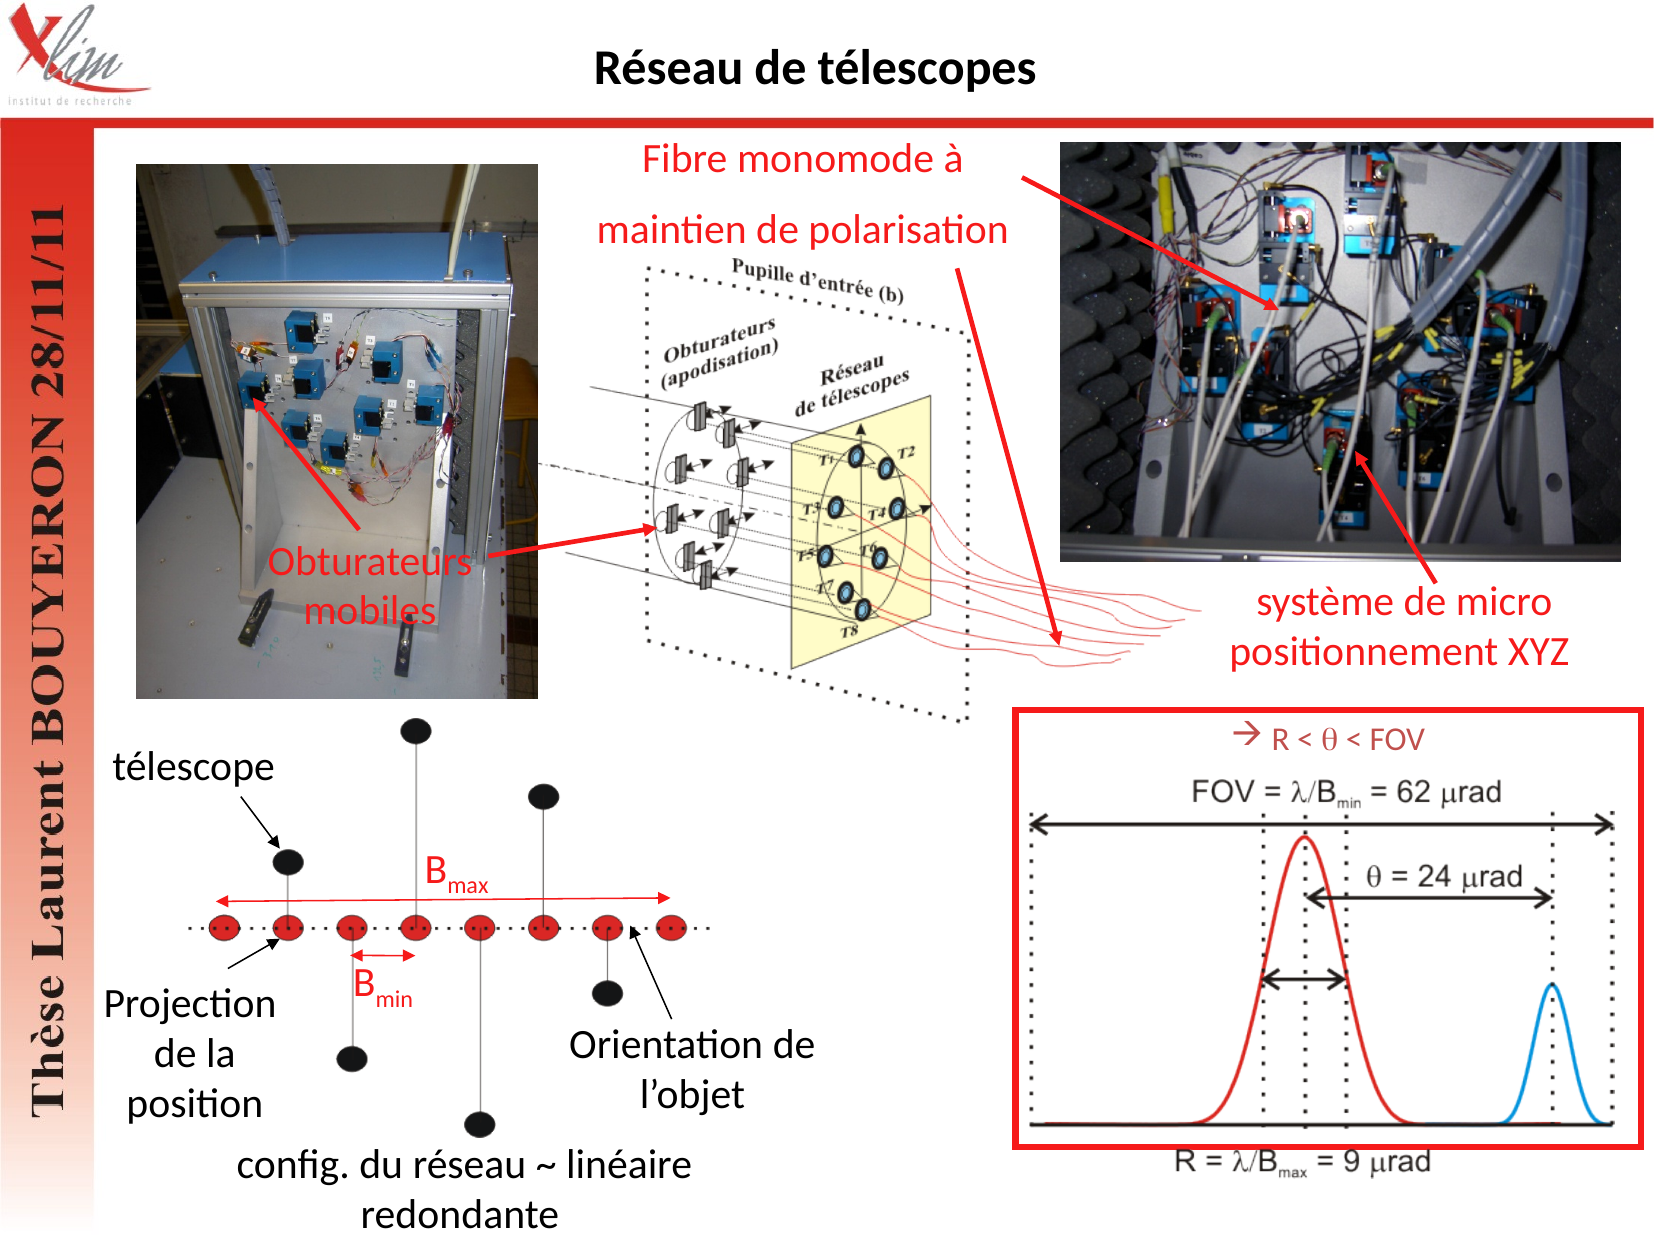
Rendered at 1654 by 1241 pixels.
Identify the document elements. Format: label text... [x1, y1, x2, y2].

text_box Fibre monomode à maintien de polarisation [542, 123, 1064, 260]
text_box Obturateurs mobiles [225, 525, 514, 642]
text_box config. du réseau ~ linéaire redondante [169, 1129, 751, 1241]
text_box Orientation de l’objet [528, 1009, 857, 1126]
text_box R <  < FOV [1015, 709, 1641, 1147]
text_box télescope [97, 731, 398, 797]
text_box Bmax [409, 834, 528, 907]
text_box système de micro positionnement XYZ [1181, 565, 1619, 682]
text_box Réseau de télescopes [71, 0, 1560, 169]
text_box Projection de la position [70, 968, 319, 1134]
picture [0, 0, 1654, 1241]
text_box Bmin [338, 947, 456, 1020]
